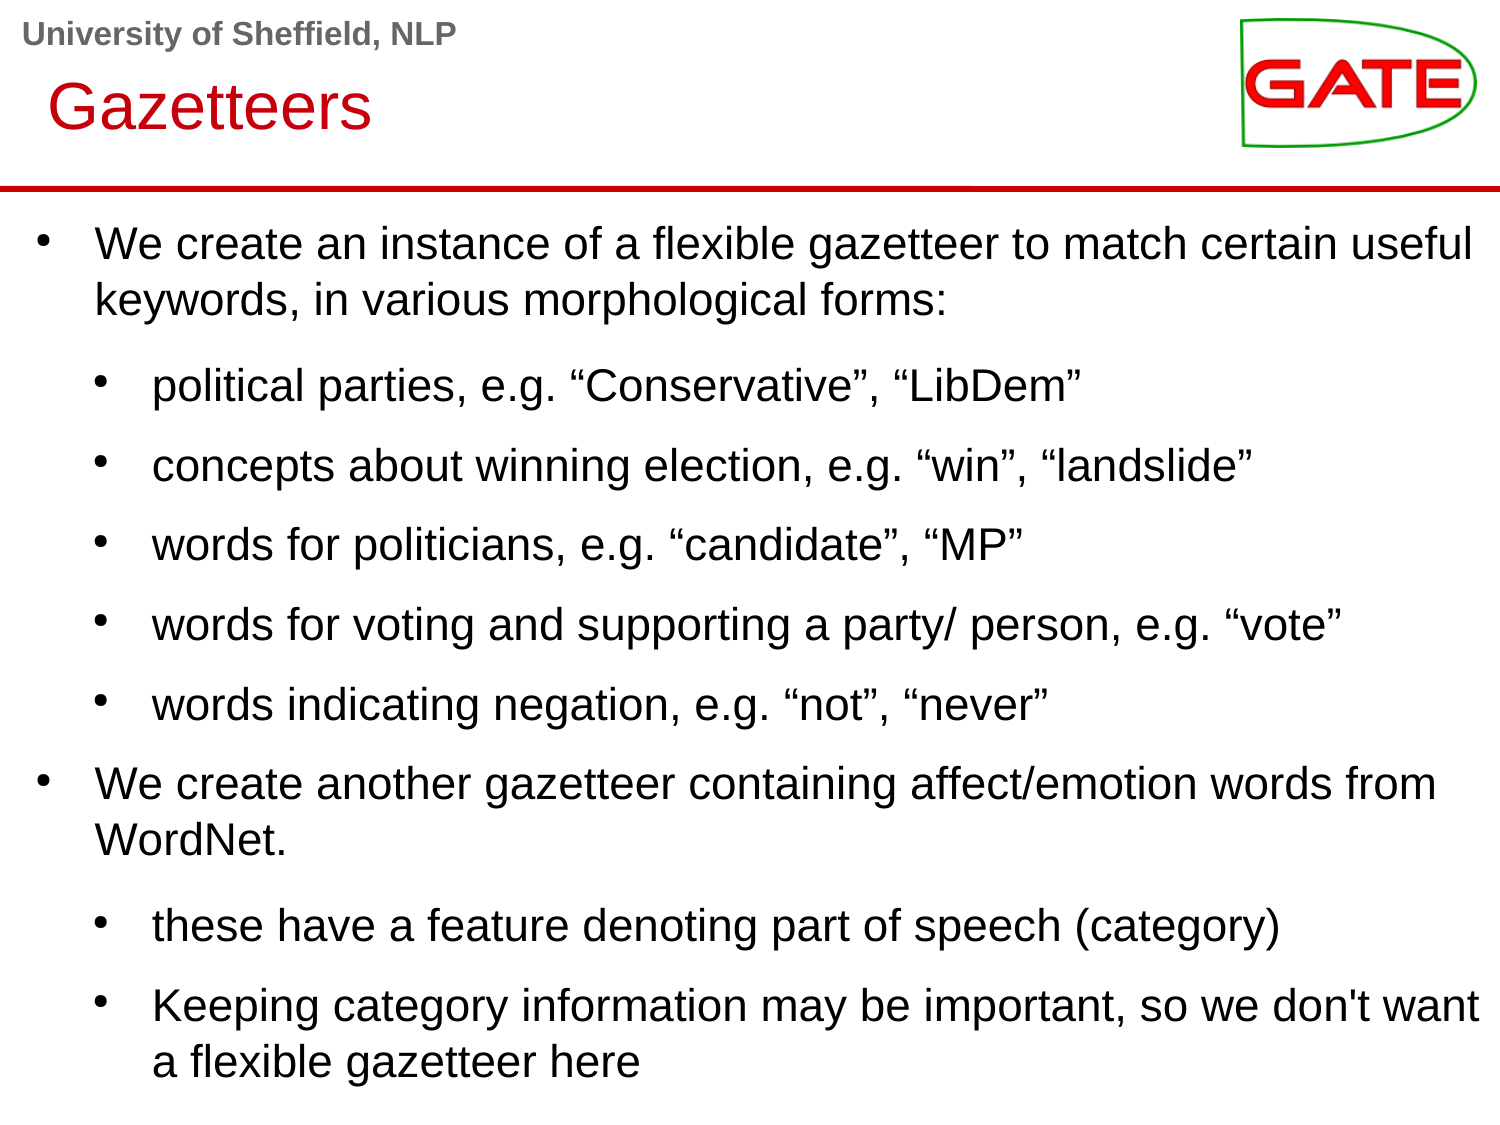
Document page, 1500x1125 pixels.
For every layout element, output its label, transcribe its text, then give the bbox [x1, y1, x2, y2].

title Gazetteers [47, 47, 1267, 168]
picture [1240, 18, 1477, 148]
list We create an instance of a flexible gazetteer to match certain useful keywords, in various morphological forms: political parties, e.g. “Conservative”, “LibDem” concepts about winning election, e.g. “win”, “landslide” words for politicians, e.g. “candidate”, “MP” words for voting and supporting a party/ person, e.g. “vote” words indicating negation, e.g. “not”, “never” We create another gazetteer containing affect/emotion words from WordNet. these have a feature denoting part of speech (category) Keeping category information may be important, so we don't want a flexible gazetteer here [35, 212, 1500, 1096]
